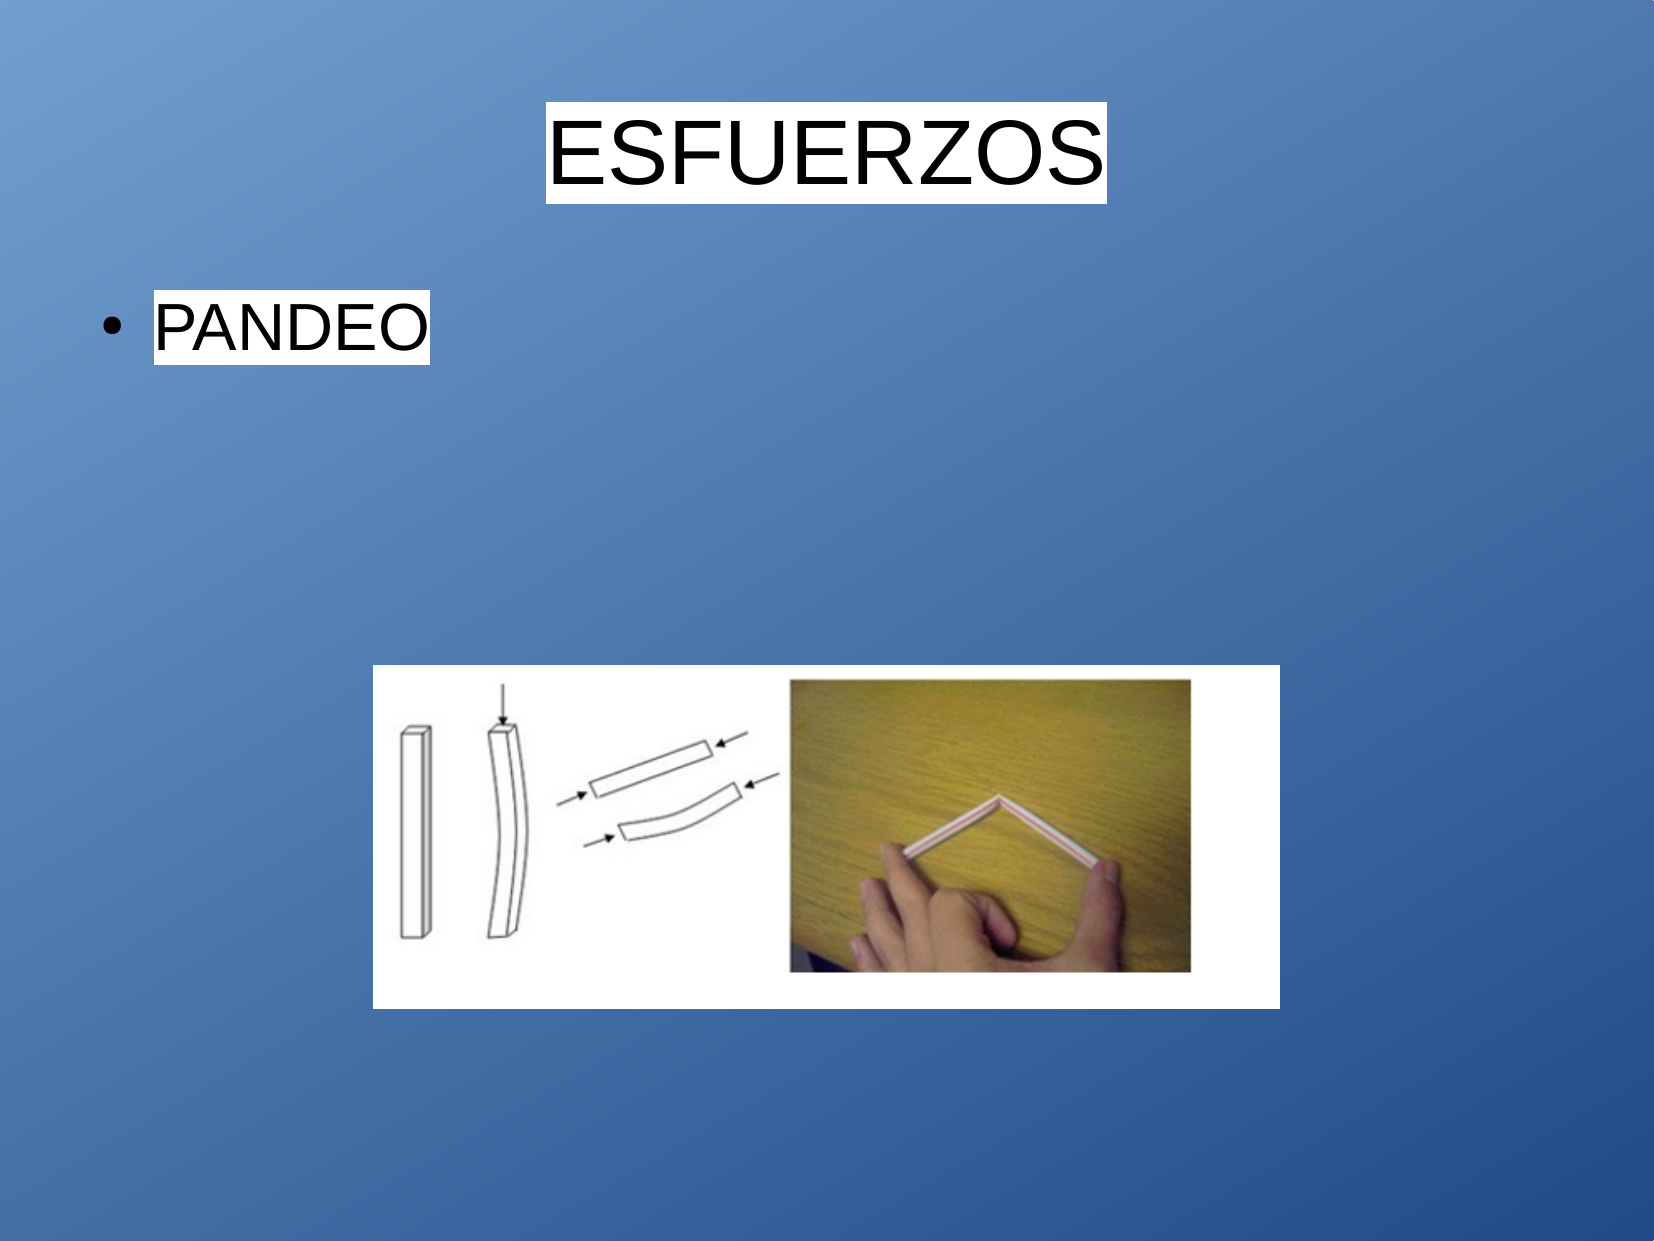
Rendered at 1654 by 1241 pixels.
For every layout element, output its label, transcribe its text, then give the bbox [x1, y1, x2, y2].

picture [373, 665, 1280, 1009]
title ESFUERZOS [82, 49, 1571, 257]
list PANDEO [82, 290, 1571, 634]
